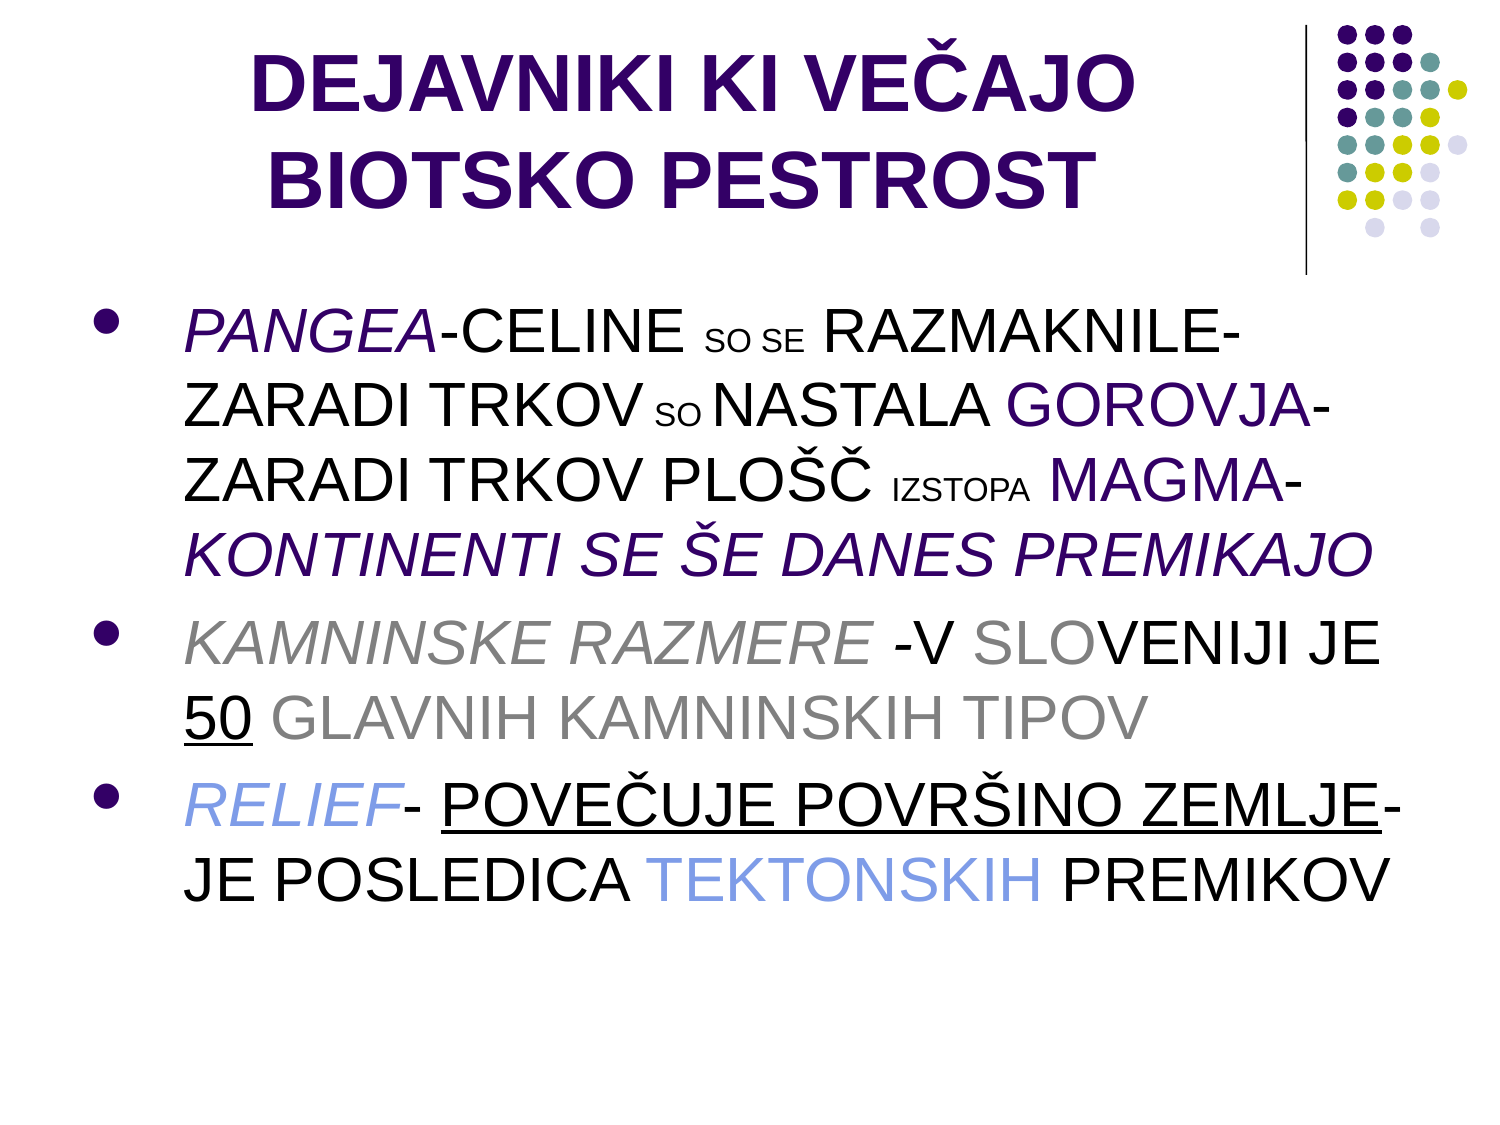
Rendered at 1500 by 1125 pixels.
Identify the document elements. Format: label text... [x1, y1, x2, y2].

list PANGEA-CELINE SO SE RAZMAKNILE- ZARADI TRKOV SO NASTALA GOROVJA-ZARADI TRKOV PLOŠČ IZSTOPA MAGMA- KONTINENTI SE ŠE DANES PREMIKAJO KAMNINSKE RAZMERE -V SLOVENIJI JE 50 GLAVNIH KAMNINSKIH TIPOV RELIEF- POVEČUJE POVRŠINO ZEMLJE- JE POSLEDICA TEKTONSKIH PREMIKOV [75, 282, 1425, 1006]
title DEJAVNIKI KI VEČAJO BIOTSKO PESTROST [75, 20, 1313, 233]
